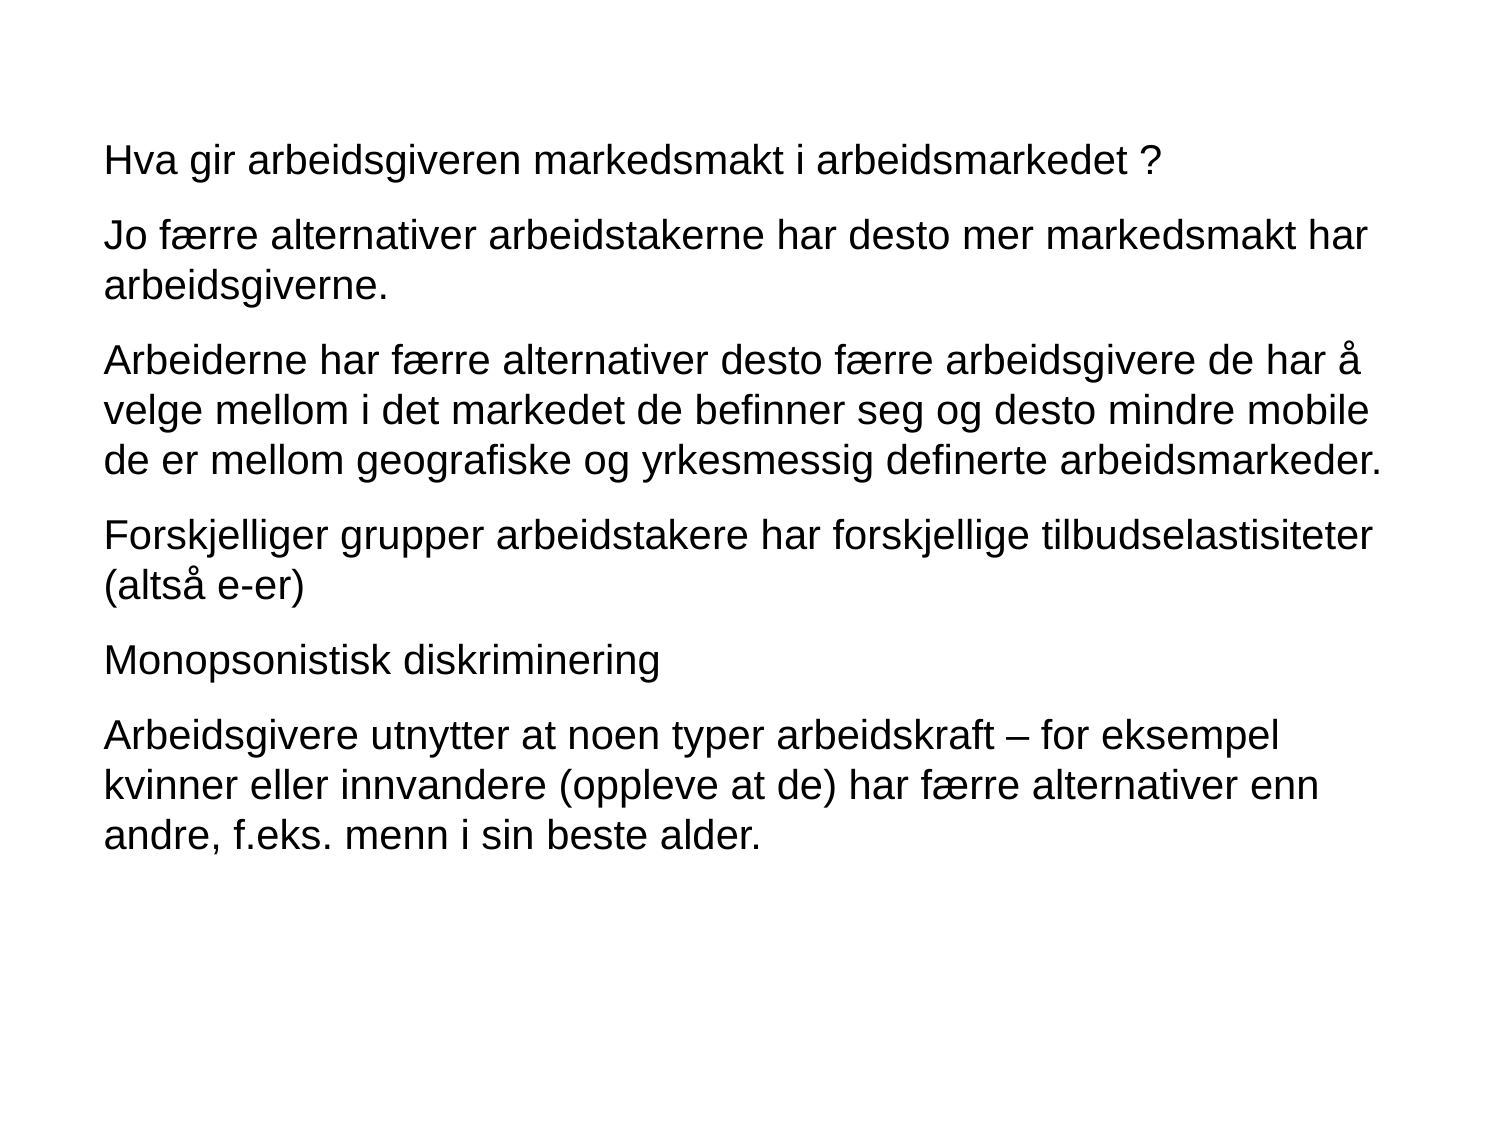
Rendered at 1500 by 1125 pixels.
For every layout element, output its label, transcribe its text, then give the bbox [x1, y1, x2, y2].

text_box Hva gir arbeidsgiveren markedsmakt i arbeidsmarkedet ? Jo færre alternativer arbeidstakerne har desto mer markedsmakt har arbeidsgiverne. Arbeiderne har færre alternativer desto færre arbeidsgivere de har å velge mellom i det markedet de befinner seg og desto mindre mobile de er mellom geografiske og yrkesmessig definerte arbeidsmarkeder. Forskjelliger grupper arbeidstakere har forskjellige tilbudselastisiteter (altså e-er) Monopsonistisk diskriminering Arbeidsgivere utnytter at noen typer arbeidskraft – for eksempel kvinner eller innvandere (oppleve at de) har færre alternativer enn andre, f.eks. menn i sin beste alder. [88, 125, 1424, 1016]
